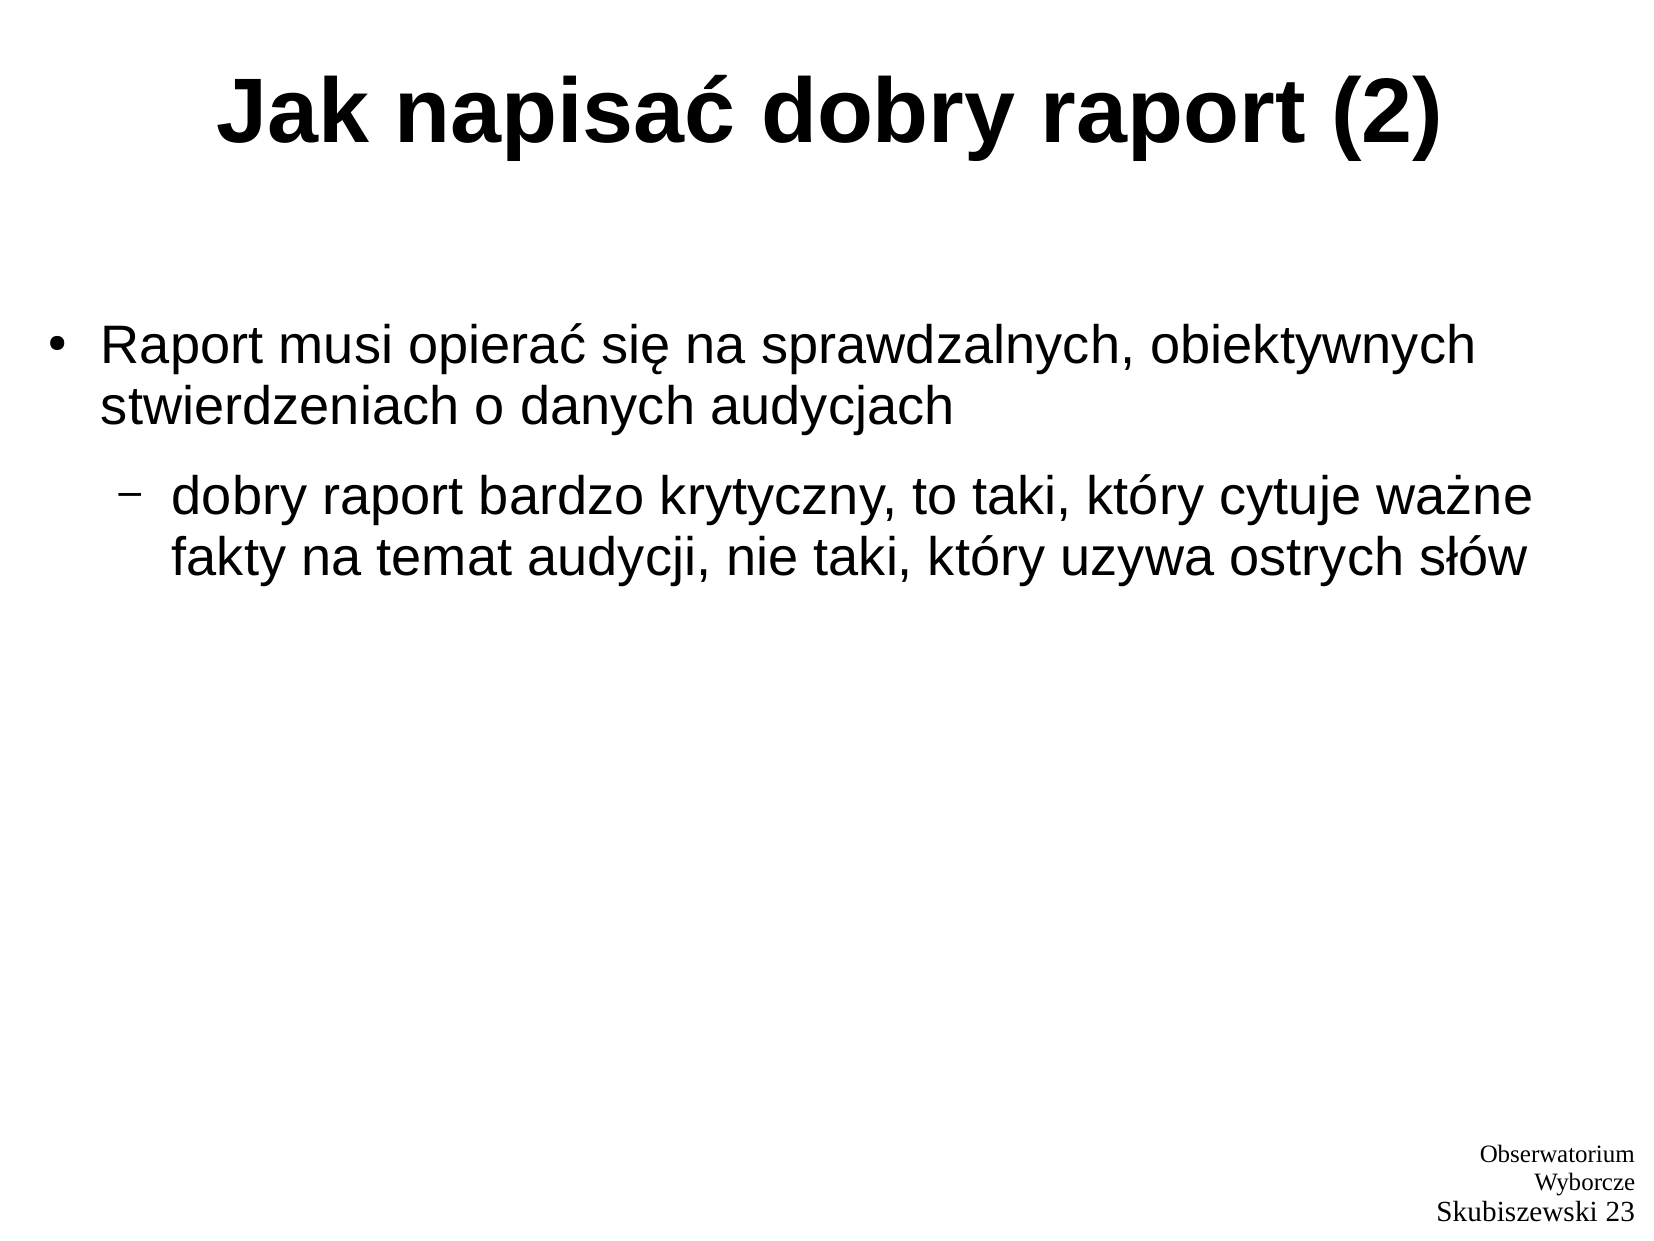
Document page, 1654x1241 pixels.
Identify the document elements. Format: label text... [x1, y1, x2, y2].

title Jak napisać dobry raport (2) [86, 60, 1575, 266]
list Raport musi opierać się na sprawdzalnych, obiektywnych stwierdzeniach o danych audycjach dobry raport bardzo krytyczny, to taki, który cytuje ważne fakty na temat audycji, nie taki, który uzywa ostrych słów [30, 314, 1583, 1155]
